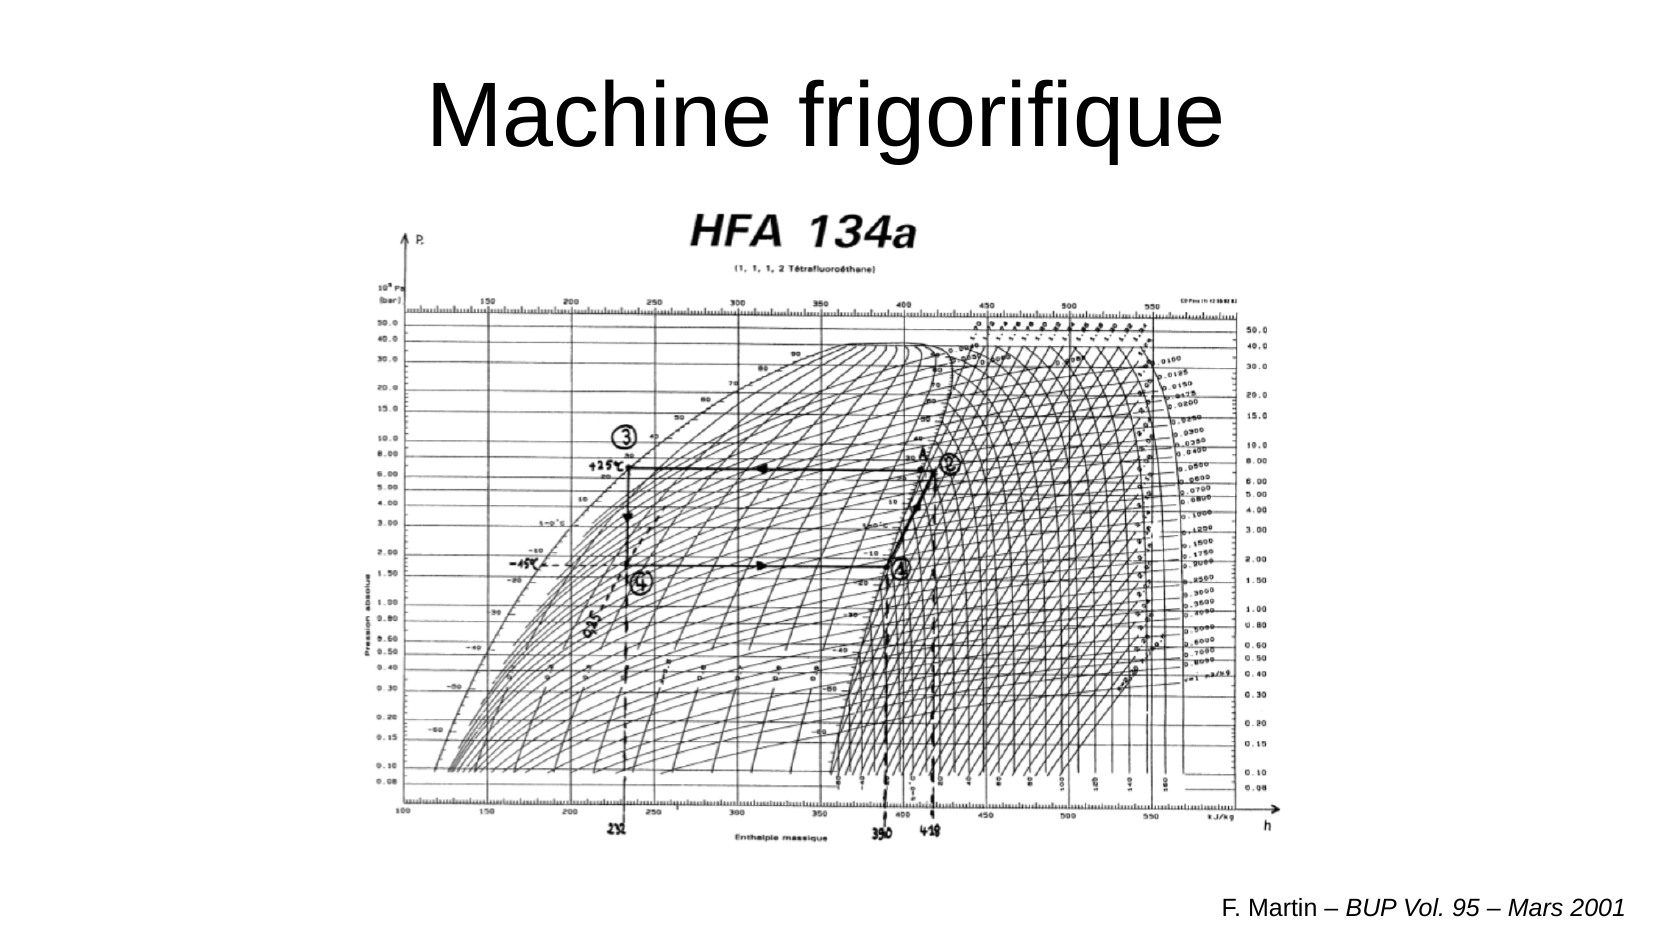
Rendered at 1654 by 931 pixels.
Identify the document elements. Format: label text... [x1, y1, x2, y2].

picture [357, 167, 1288, 875]
title Machine frigorifique [82, 37, 1571, 193]
text_box F. Martin – BUP Vol. 95 – Mars 2001 [1206, 885, 1642, 929]
